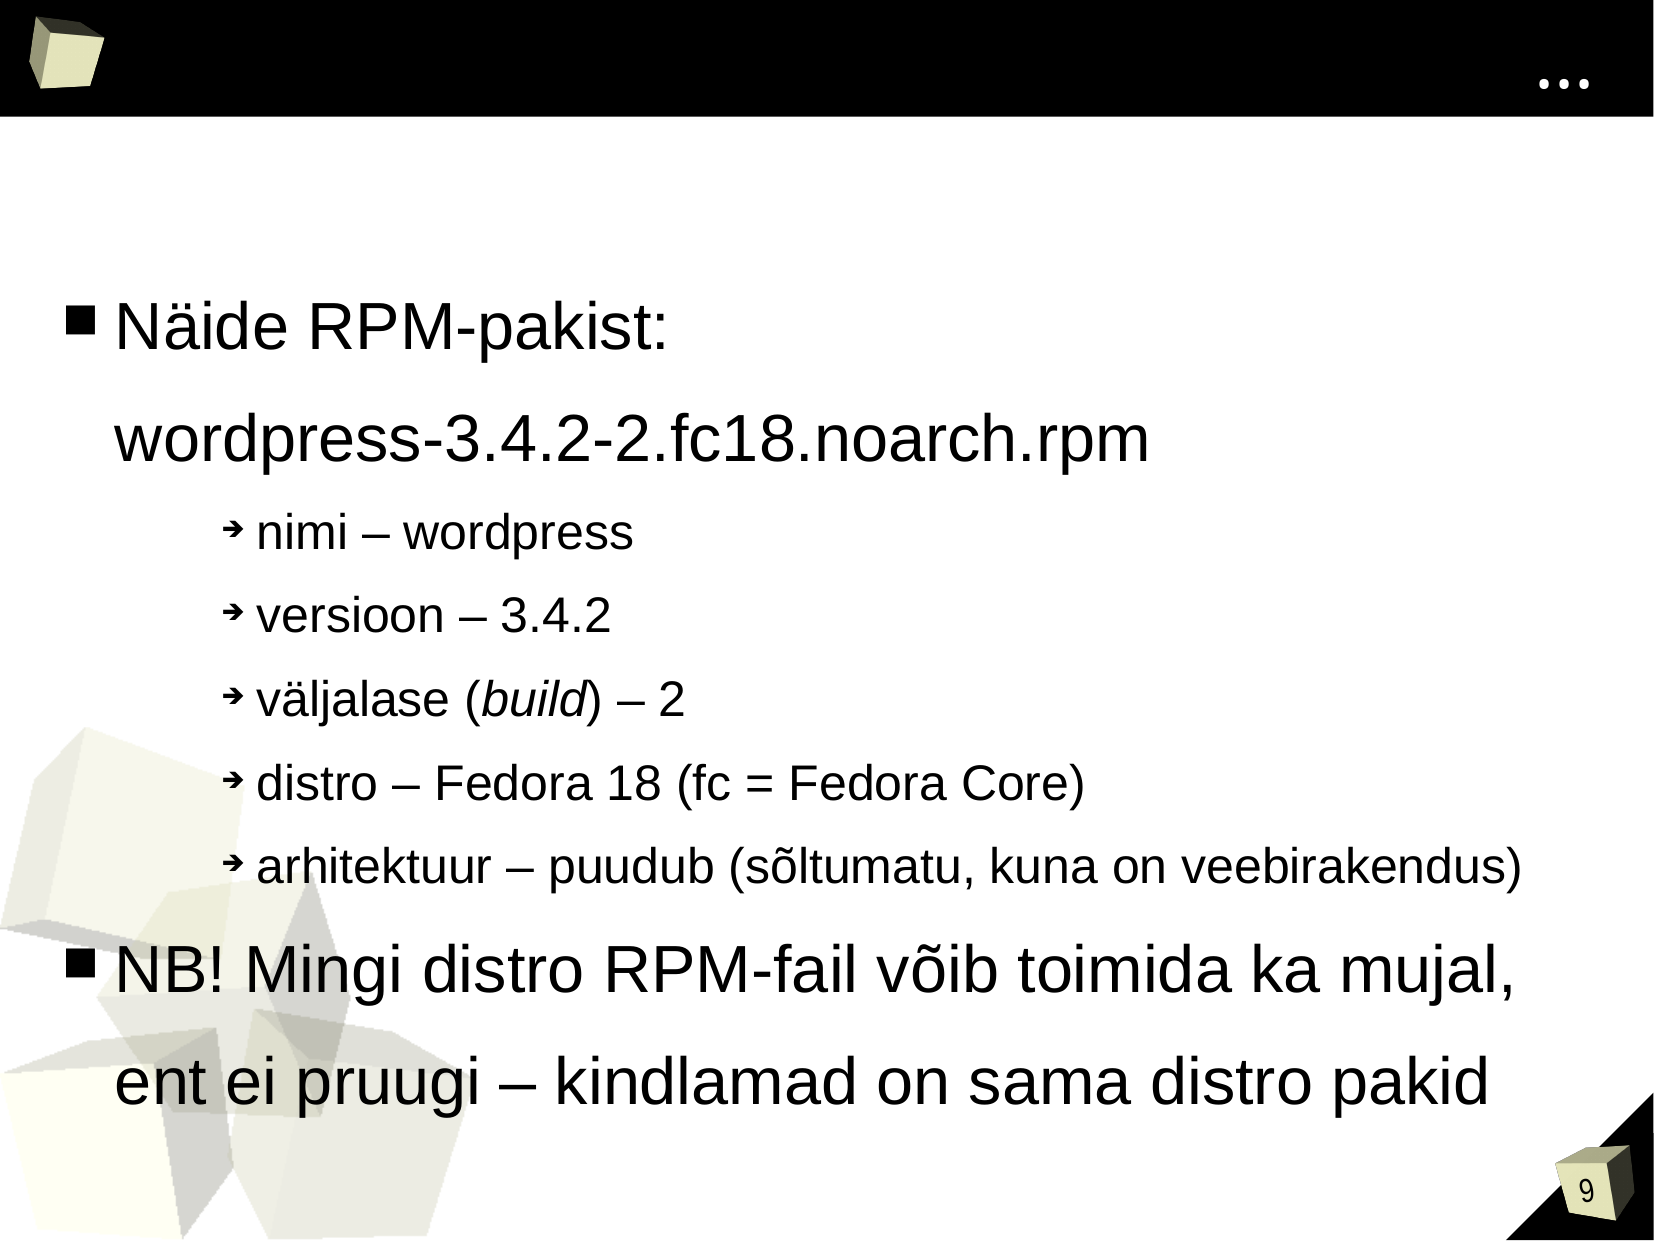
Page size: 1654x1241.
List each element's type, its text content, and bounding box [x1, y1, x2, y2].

list Näide RPM-pakist: wordpress-3.4.2-2.fc18.noarch.rpm nimi – wordpress versioon – 3.4.2 väljalase (build) – 2 distro – Fedora 18 (fc = Fedora Core) arhitektuur – puudub (sõltumatu, kuna on veebirakendus) NB! Mingi distro RPM-fail võib toimida ka mujal, ent ei pruugi – kindlamad on sama distro pakid [44, 177, 1611, 1214]
picture [0, 726, 477, 1241]
title ... [118, 0, 1595, 119]
